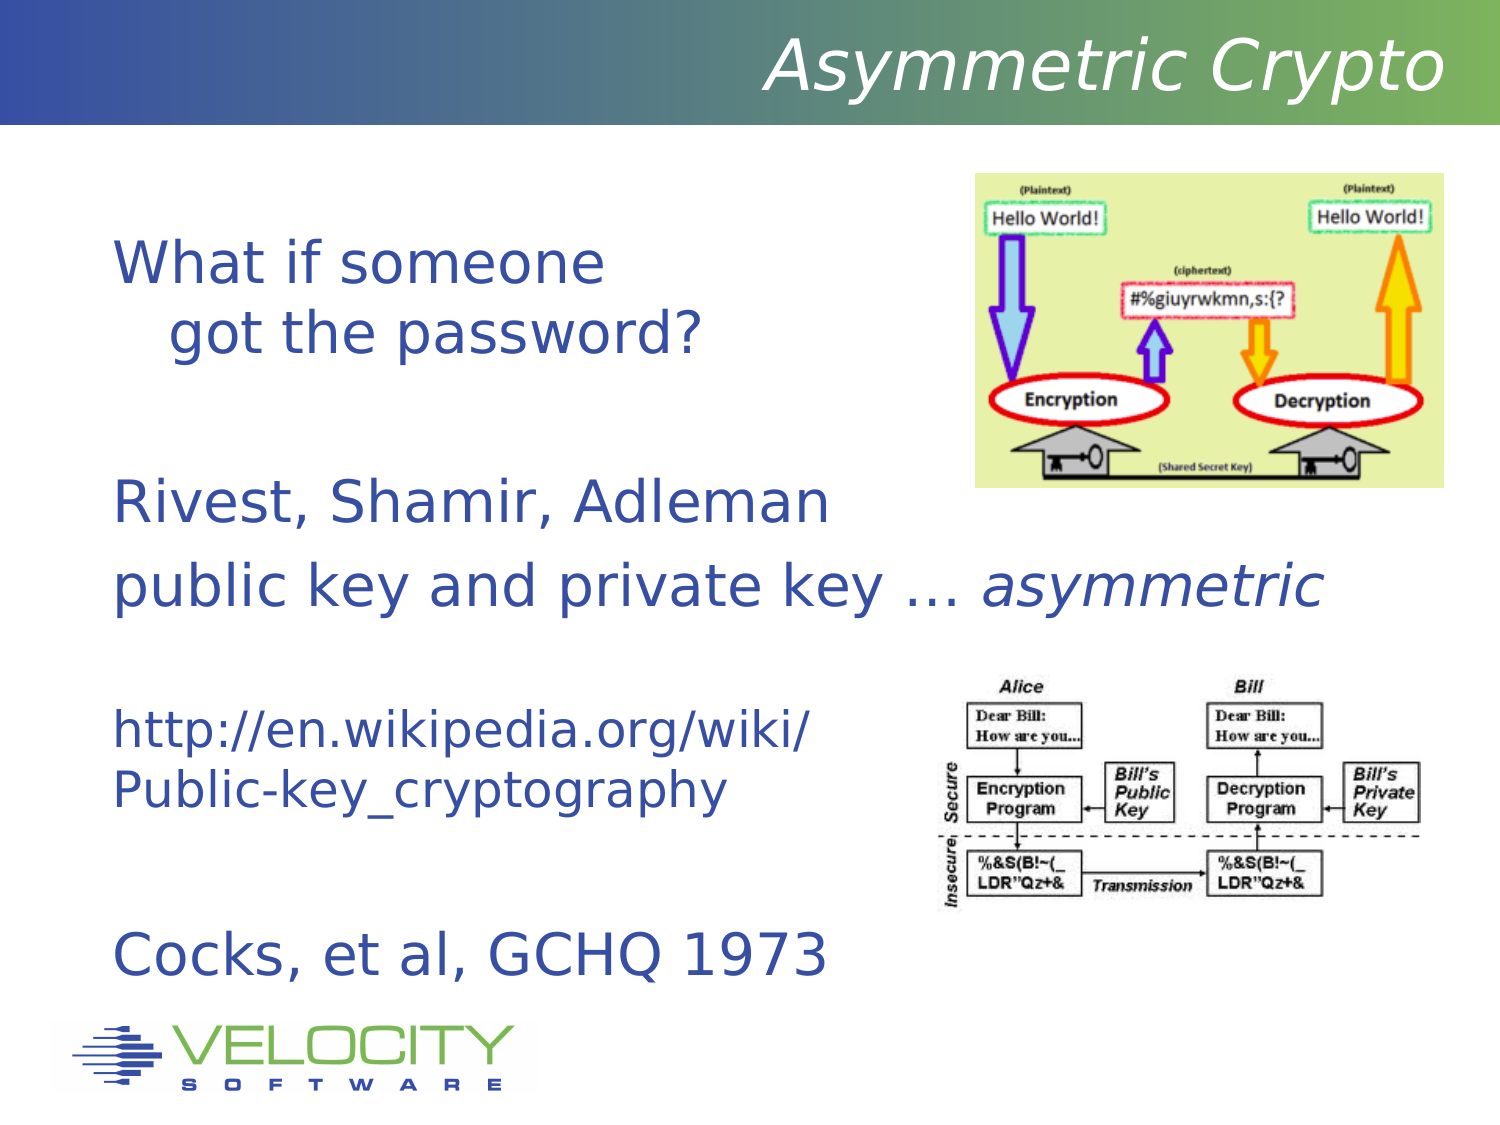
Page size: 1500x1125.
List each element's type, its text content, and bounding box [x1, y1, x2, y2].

picture [50, 1021, 538, 1094]
picture [937, 674, 1421, 930]
picture [975, 173, 1444, 488]
title Asymmetric Crypto [62, 12, 1463, 113]
list What if someone got the password? Rivest, Shamir, Adleman public key and private key … asymmetric http://en.wikipedia.org/wiki/ Public-key_cryptography Cocks, et al, GCHQ 1973 [70, 187, 1500, 995]
